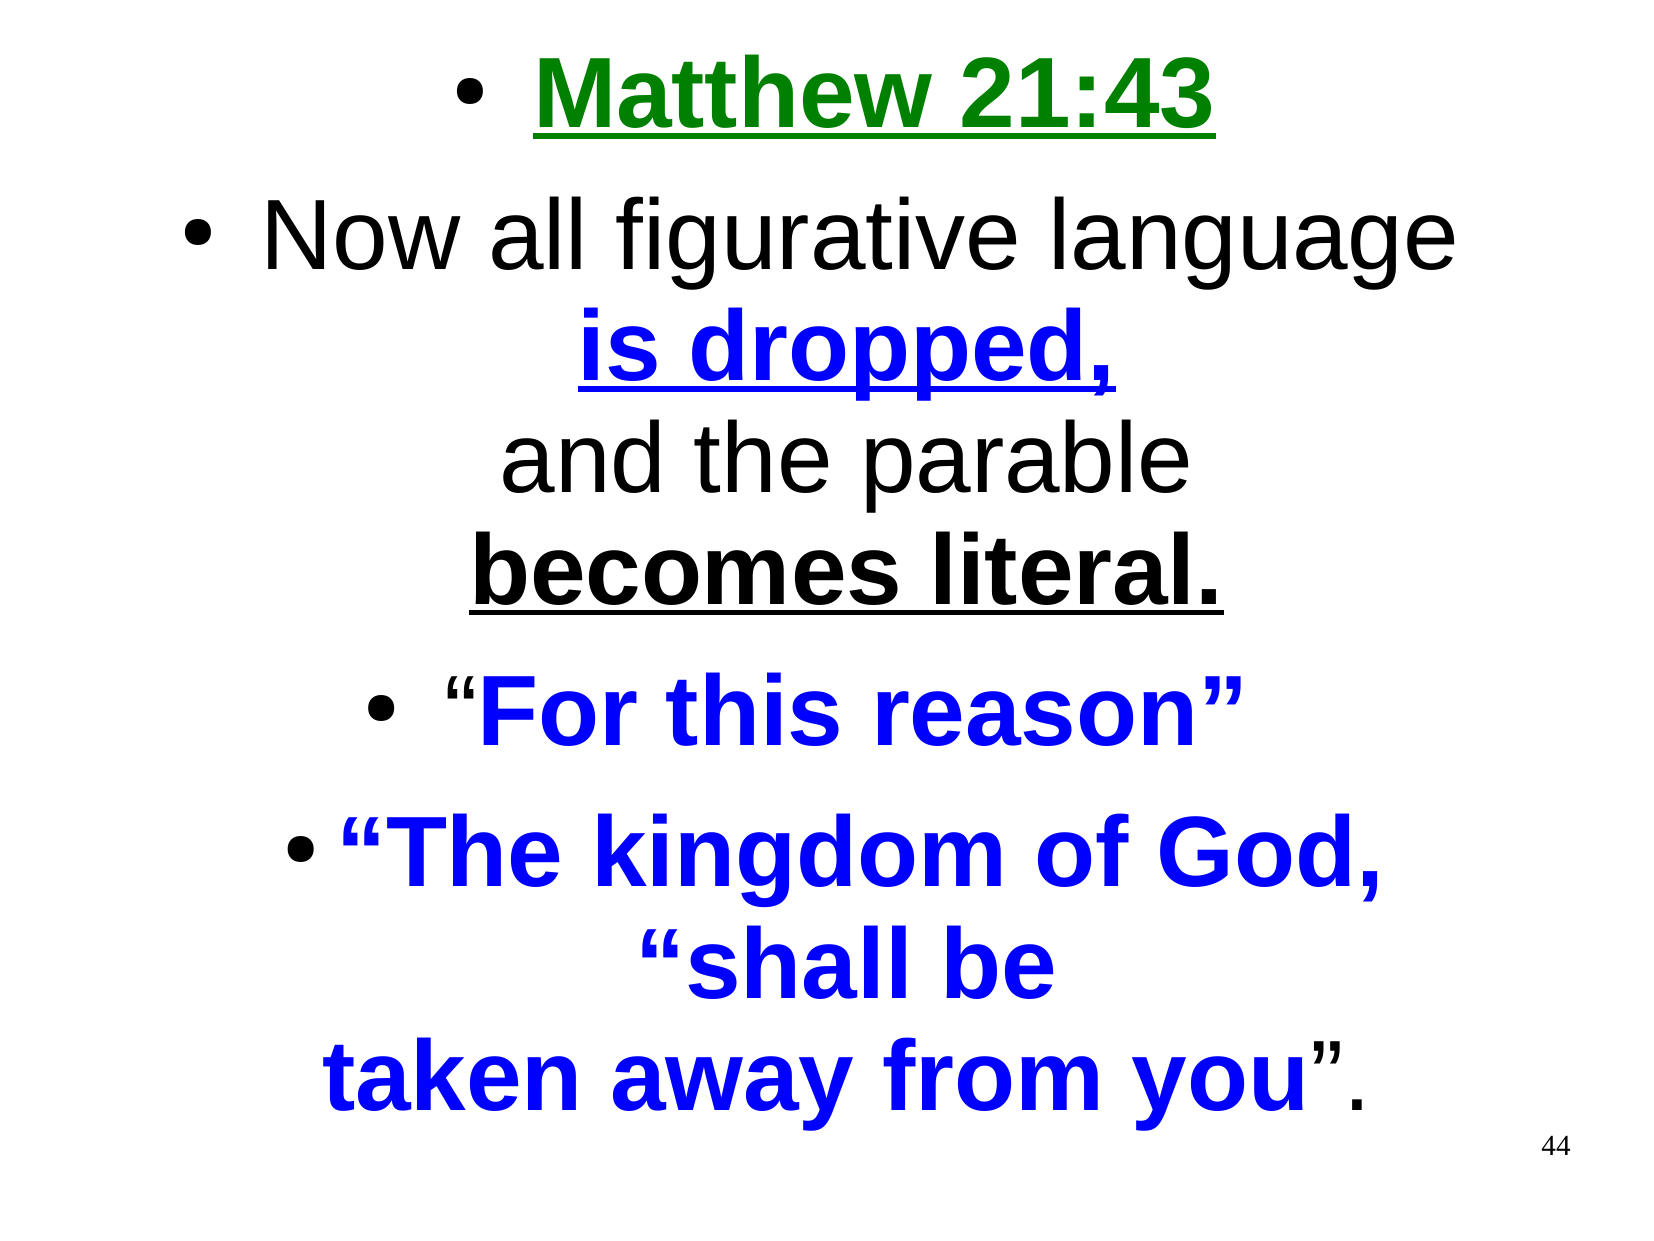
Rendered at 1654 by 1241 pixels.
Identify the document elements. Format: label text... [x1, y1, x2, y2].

list Matthew 21:43 Now all figurative language is dropped, and the parable becomes literal. “For this reason” “The kingdom of God, “shall be taken away from you”. [37, 37, 1613, 1201]
